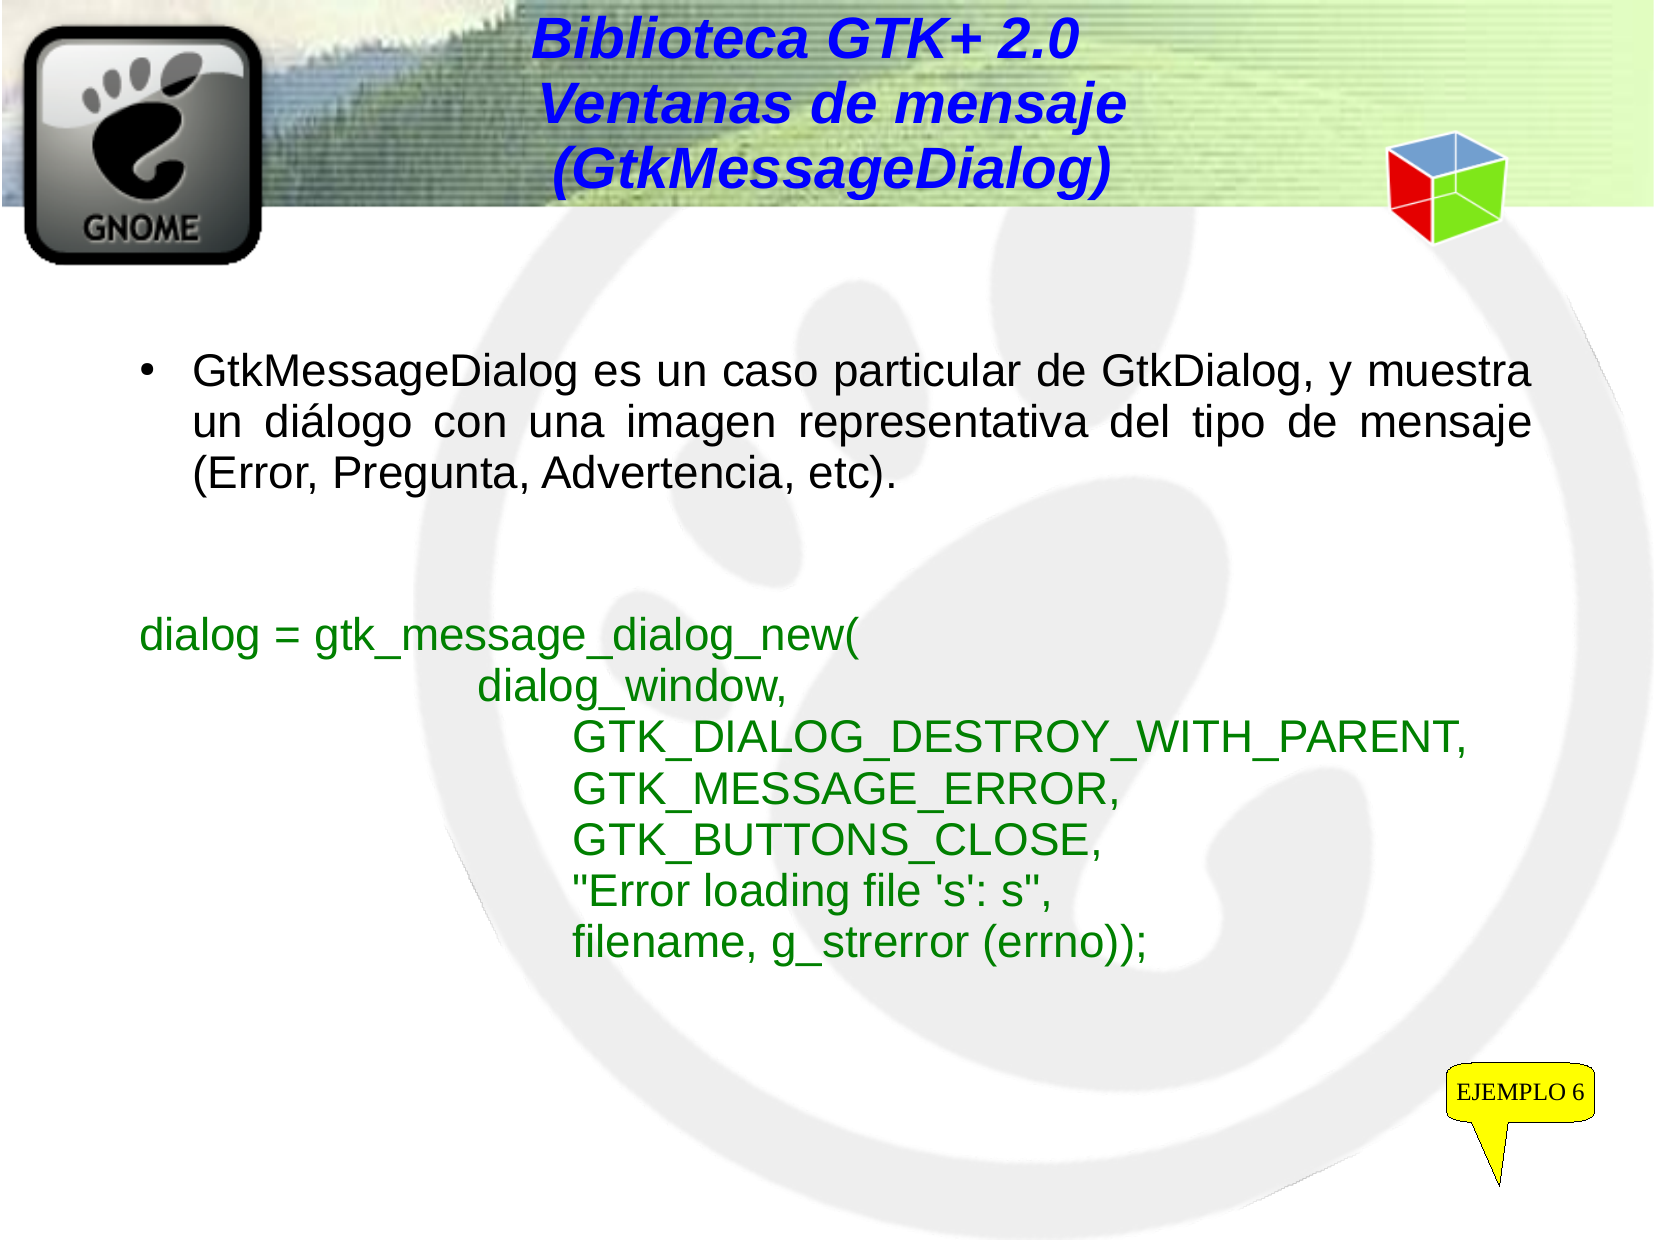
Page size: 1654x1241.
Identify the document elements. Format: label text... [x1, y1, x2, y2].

text_box EJEMPLO 6 [1446, 1062, 1595, 1187]
picture [2, 0, 1654, 1240]
list GtkMessageDialog es un caso particular de GtkDialog, y muestra un diálogo con una imagen representativa del tipo de mensaje (Error, Pregunta, Advertencia, etc). dialog = gtk_message_dialog_new( dialog_window, GTK_DIALOG_DESTROY_WITH_PARENT, GTK_MESSAGE_ERROR, GTK_BUTTONS_CLOSE, "Error loading file 's': s", filename, g_strerror (errno)); [121, 344, 1534, 1127]
title Biblioteca GTK+ 2.0 Ventanas de mensaje (GtkMessageDialog) [236, 0, 1359, 208]
